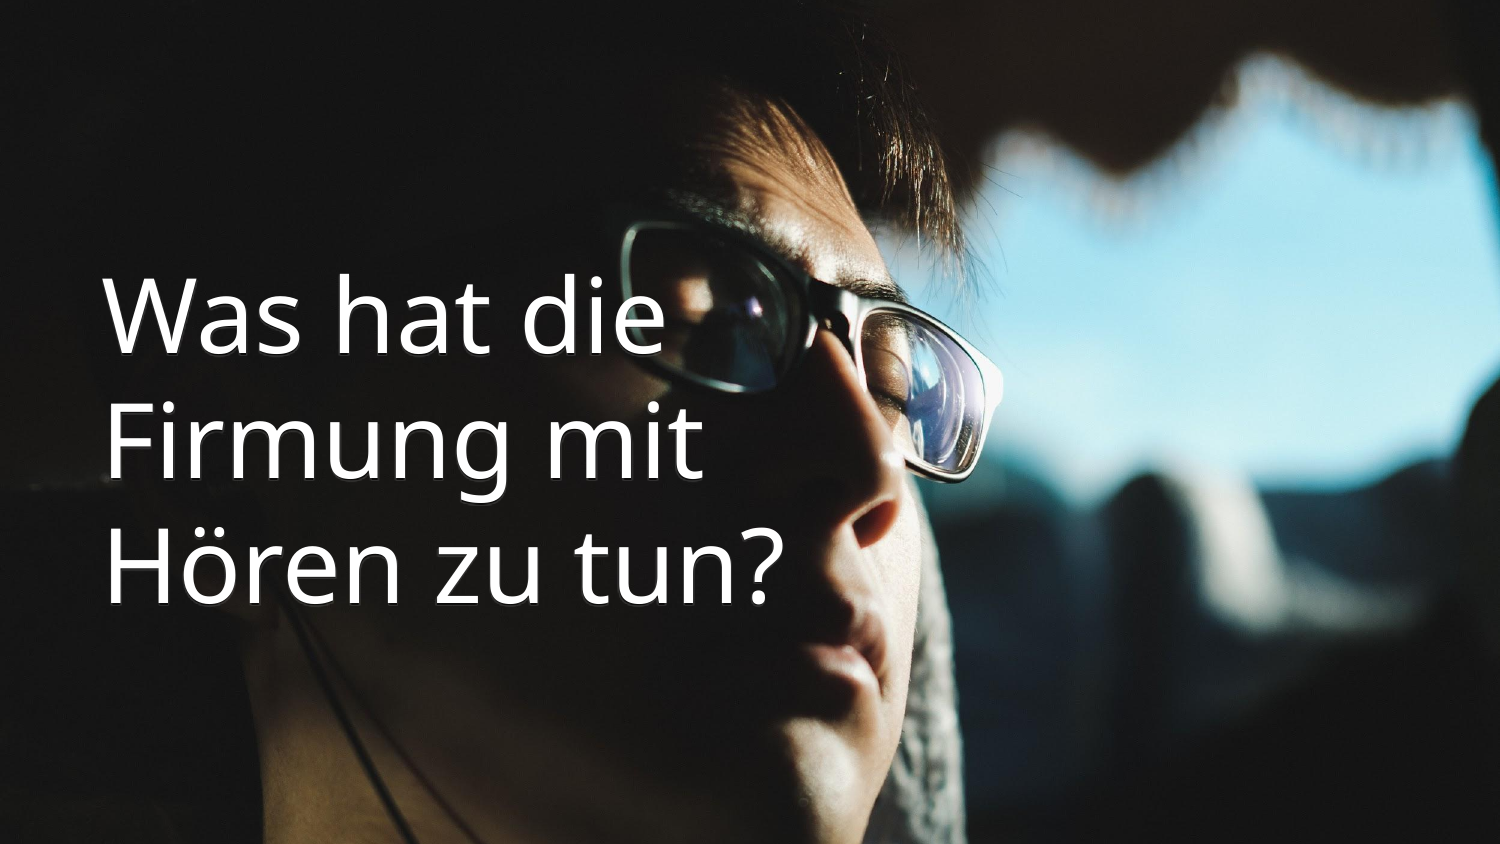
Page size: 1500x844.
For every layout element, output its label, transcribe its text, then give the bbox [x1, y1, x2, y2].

text_box Was hat die Firmung mit Hören zu tun? [86, 234, 838, 640]
picture [0, 0, 1500, 844]
